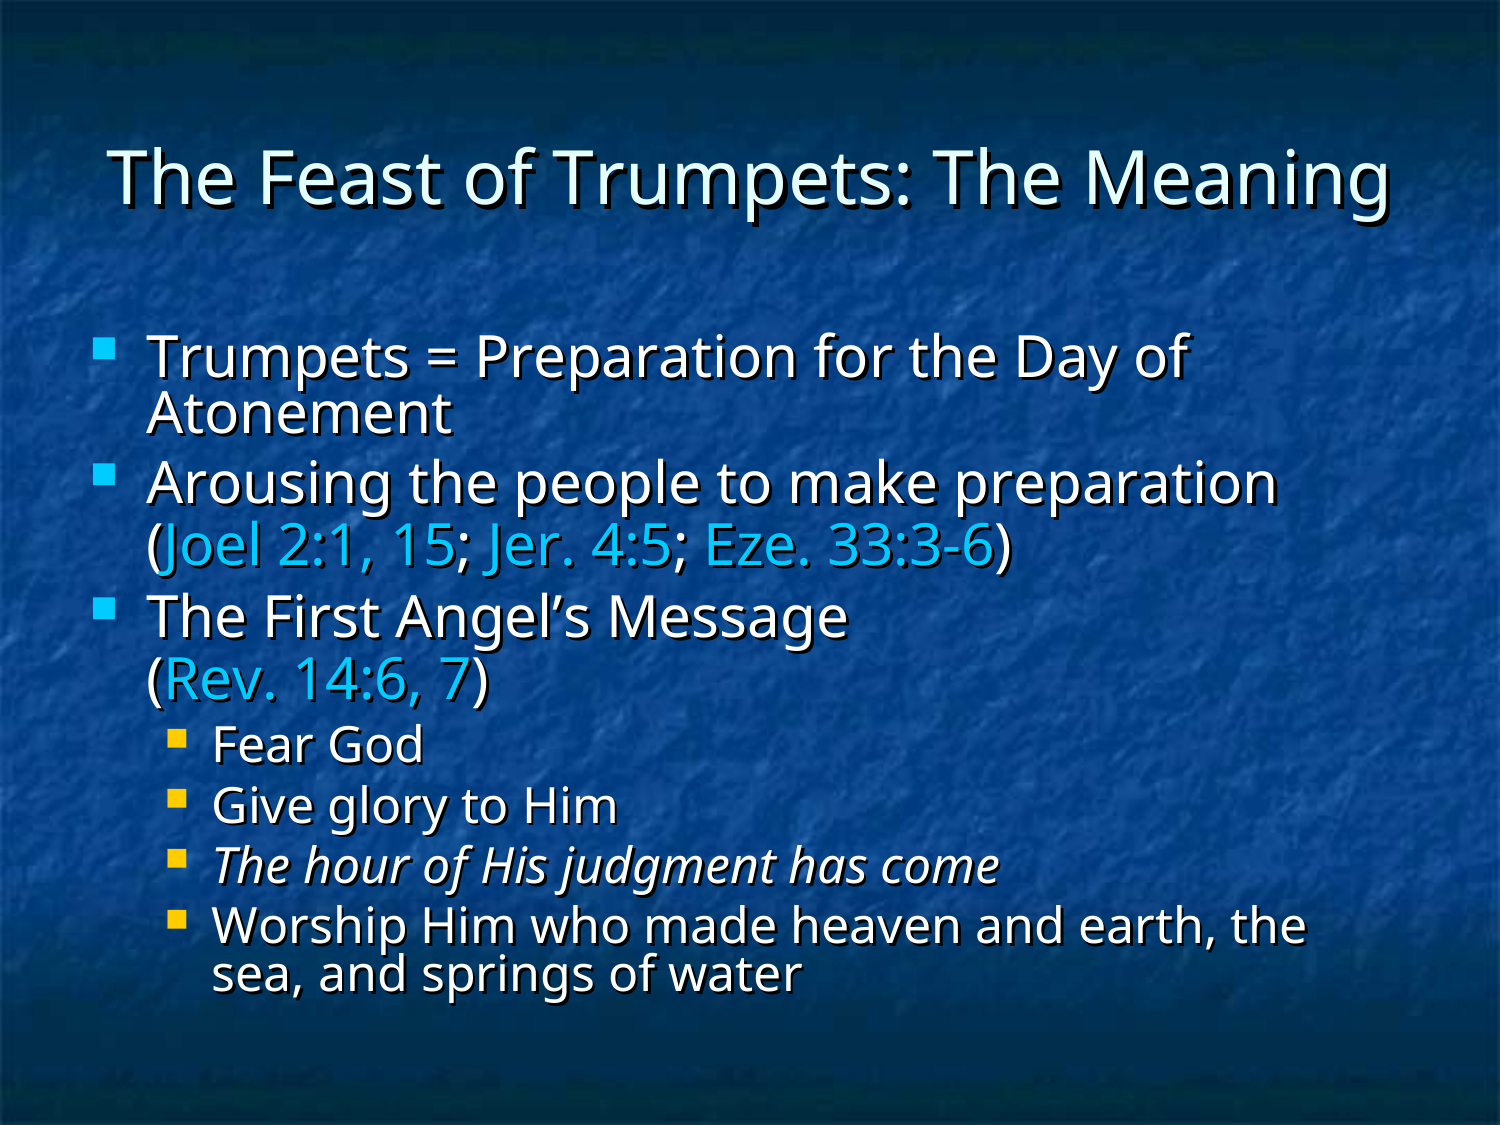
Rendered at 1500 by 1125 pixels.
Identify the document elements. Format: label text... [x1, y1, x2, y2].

list Trumpets = Preparation for the Day of Atonement Arousing the people to make preparation (Joel 2:1, 15; Jer. 4:5; Eze. 33:3-6) The First Angel’s Message (Rev. 14:6, 7) Fear God Give glory to Him The hour of His judgment has come Worship Him who made heaven and earth, the sea, and springs of water [75, 324, 1426, 1056]
title The Feast of Trumpets: The Meaning [75, 62, 1426, 288]
picture [0, 0, 1500, 1125]
